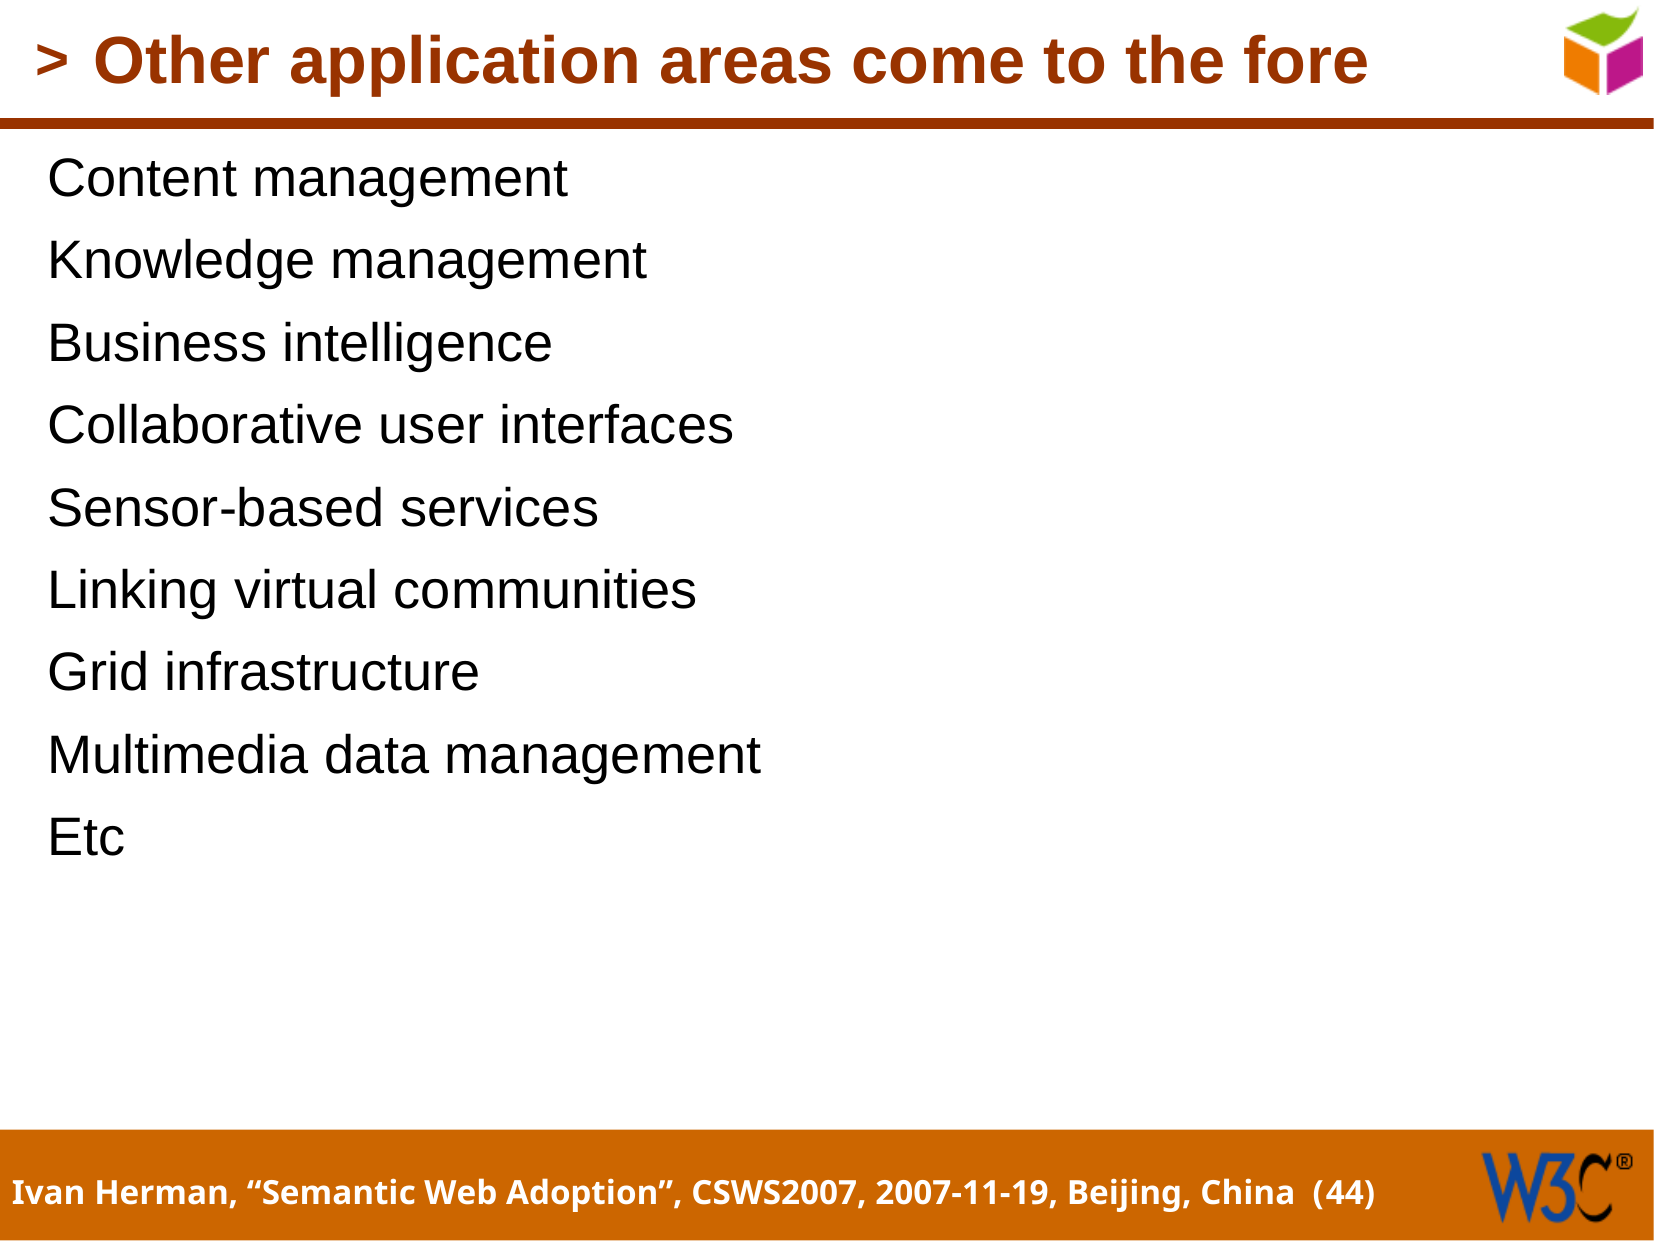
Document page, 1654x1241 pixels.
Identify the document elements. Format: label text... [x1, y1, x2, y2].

picture [1477, 1149, 1639, 1228]
title Other application areas come to the fore [93, 7, 1493, 111]
picture [1564, 5, 1643, 95]
list Content management Knowledge management Business intelligence Collaborative user interfaces Sensor-based services Linking virtual communities Grid infrastructure Multimedia data management Etc [29, 147, 1624, 1119]
